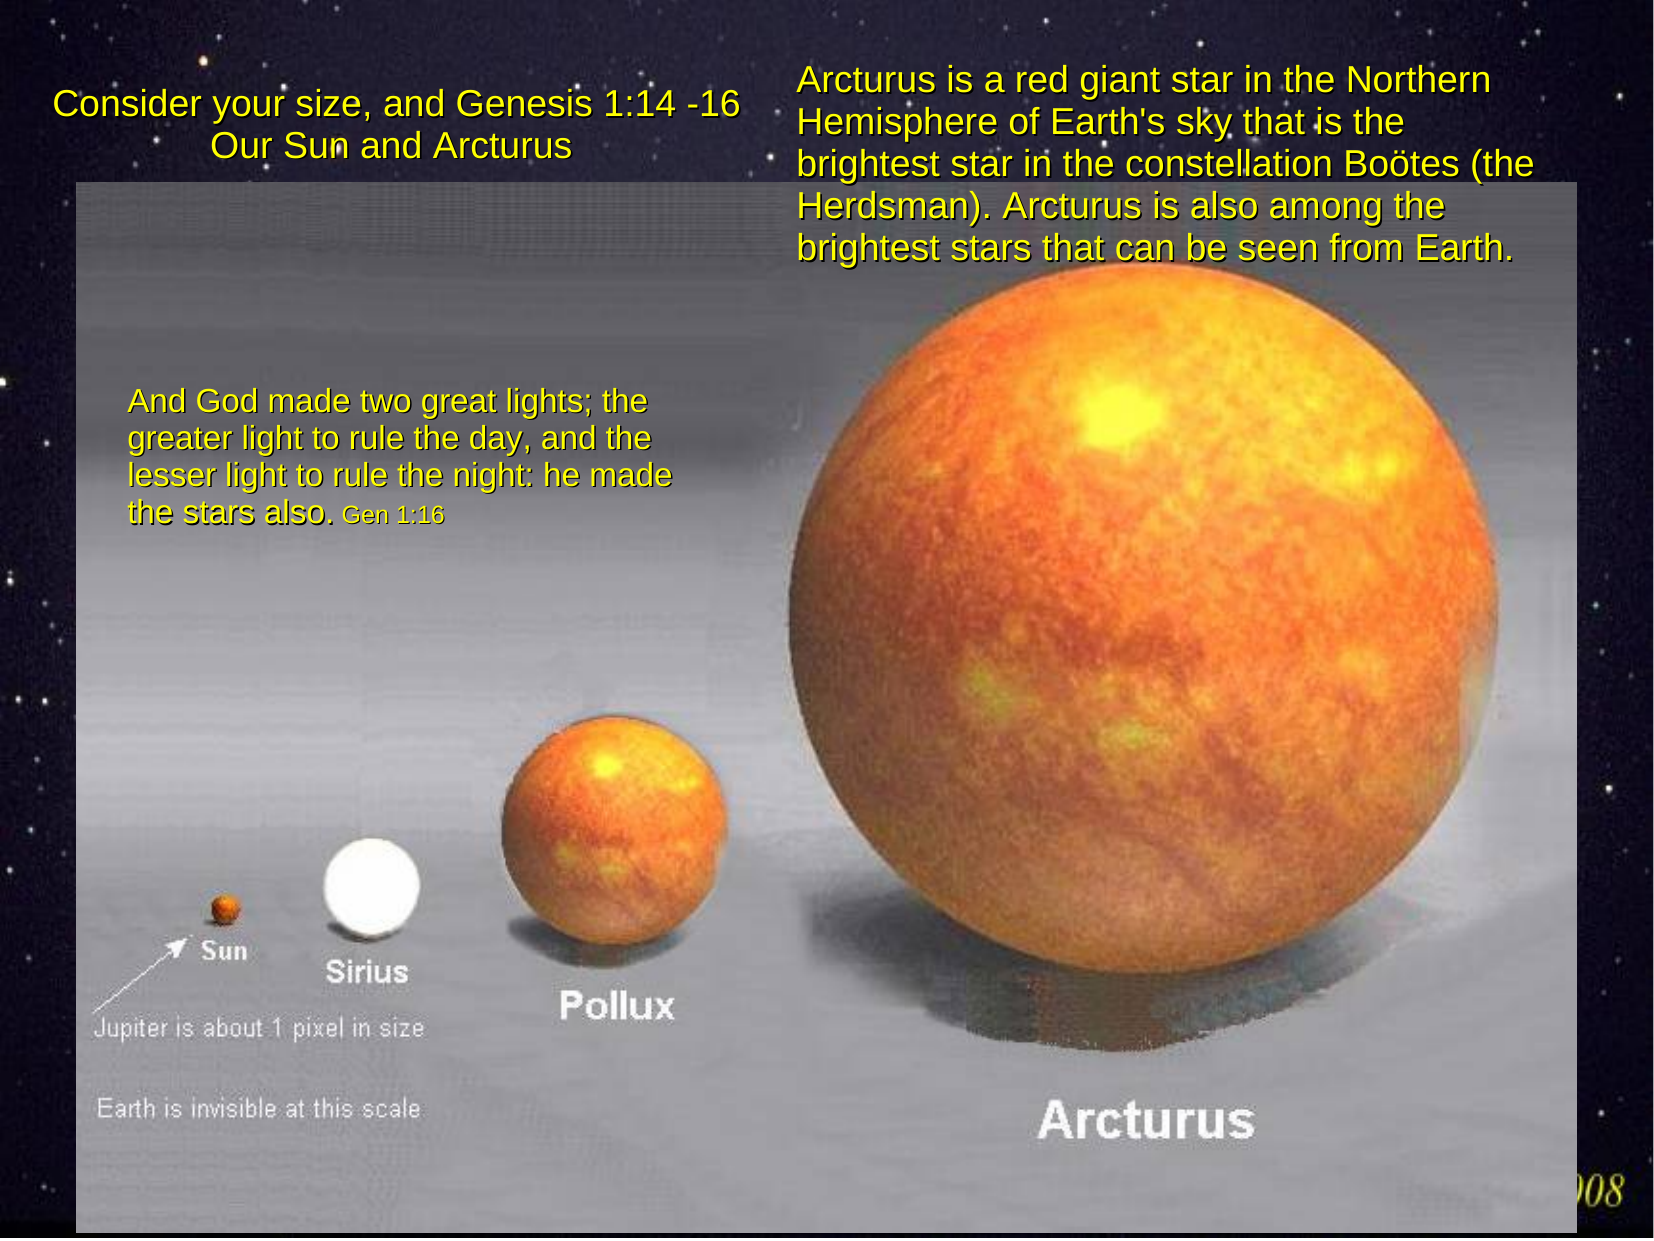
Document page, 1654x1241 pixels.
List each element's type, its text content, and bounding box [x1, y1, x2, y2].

text_box Arcturus is a red giant star in the Northern Hemisphere of Earth's sky that is the brightest star in the constellation Boötes (the Herdsman). Arcturus is also among the brightest stars that can be seen from Earth. [781, 51, 1570, 277]
text_box Consider your size, and Genesis 1:14 -16 Our Sun and Arcturus [37, 75, 781, 226]
text_box And God made two great lights; the greater light to rule the day, and the lesser light to rule the night: he made the stars also. Gen 1:16 [112, 375, 713, 539]
picture [0, 0, 1654, 1238]
